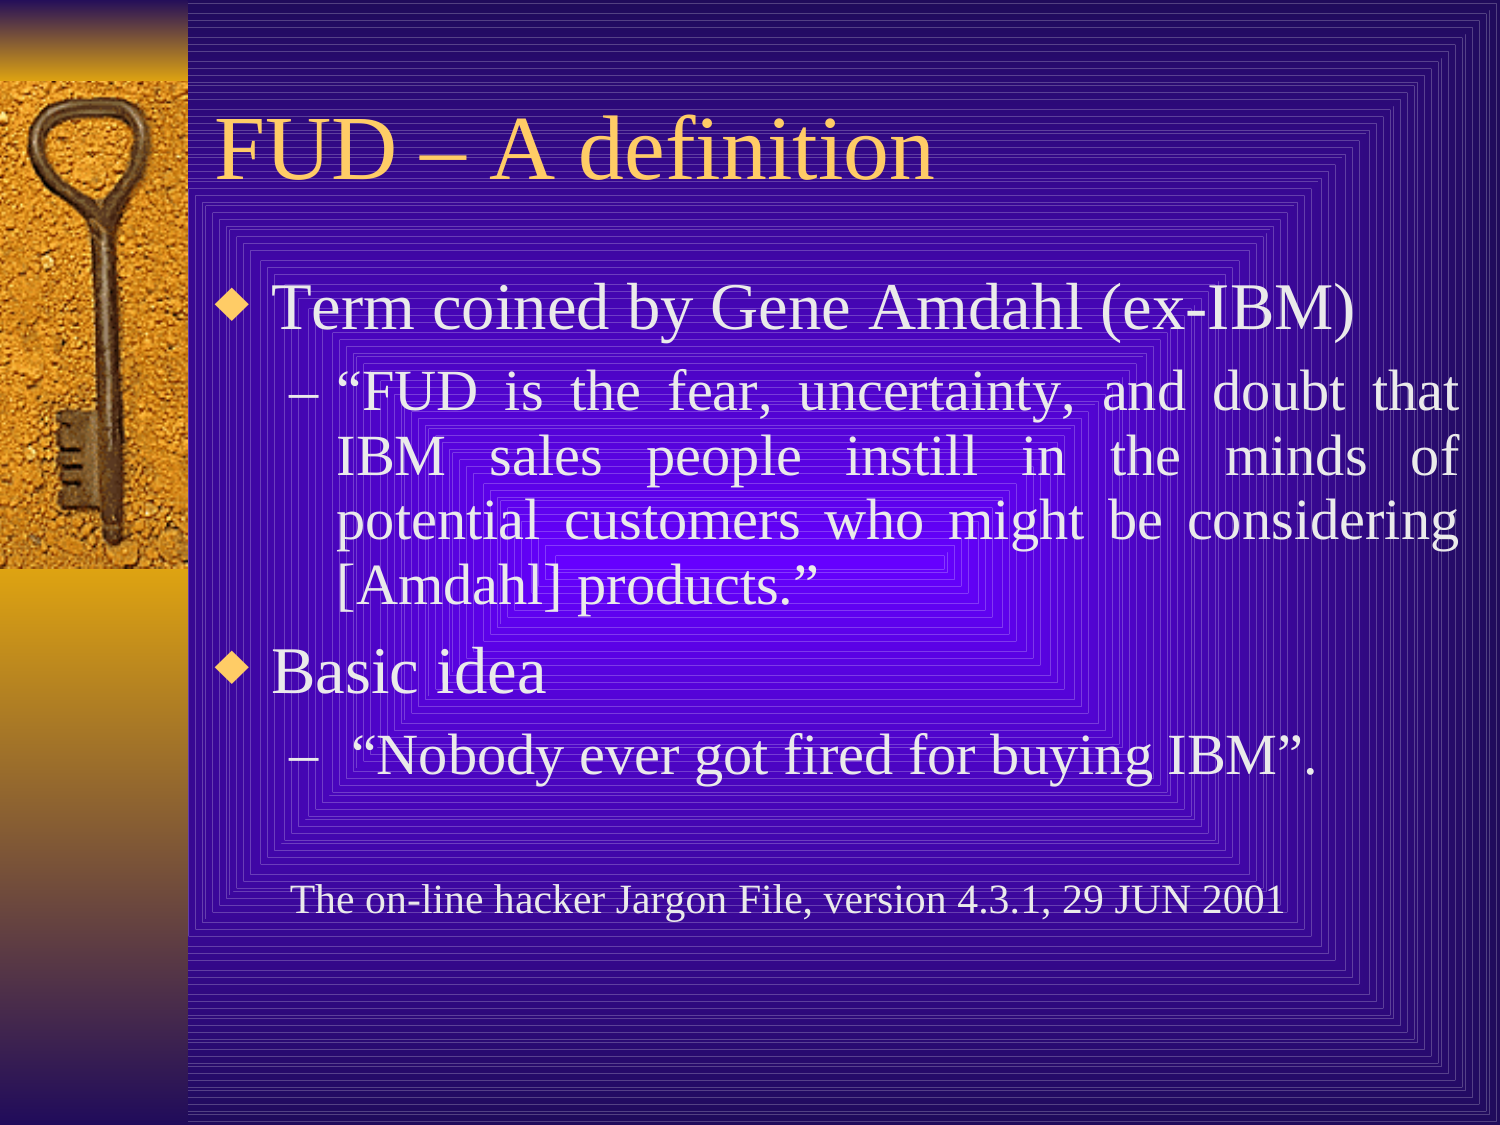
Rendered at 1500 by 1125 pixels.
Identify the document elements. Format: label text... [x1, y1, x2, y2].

list Term coined by Gene Amdahl (ex-IBM) “FUD is the fear, uncertainty, and doubt that IBM sales people instill in the minds of potential customers who might be considering [Amdahl] products.” Basic idea “Nobody ever got fired for buying IBM”. The on-line hacker Jargon File, version 4.3.1, 29 JUN 2001 [200, 262, 1476, 1000]
picture [0, 81, 188, 569]
title FUD – A definition [200, 49, 1476, 248]
